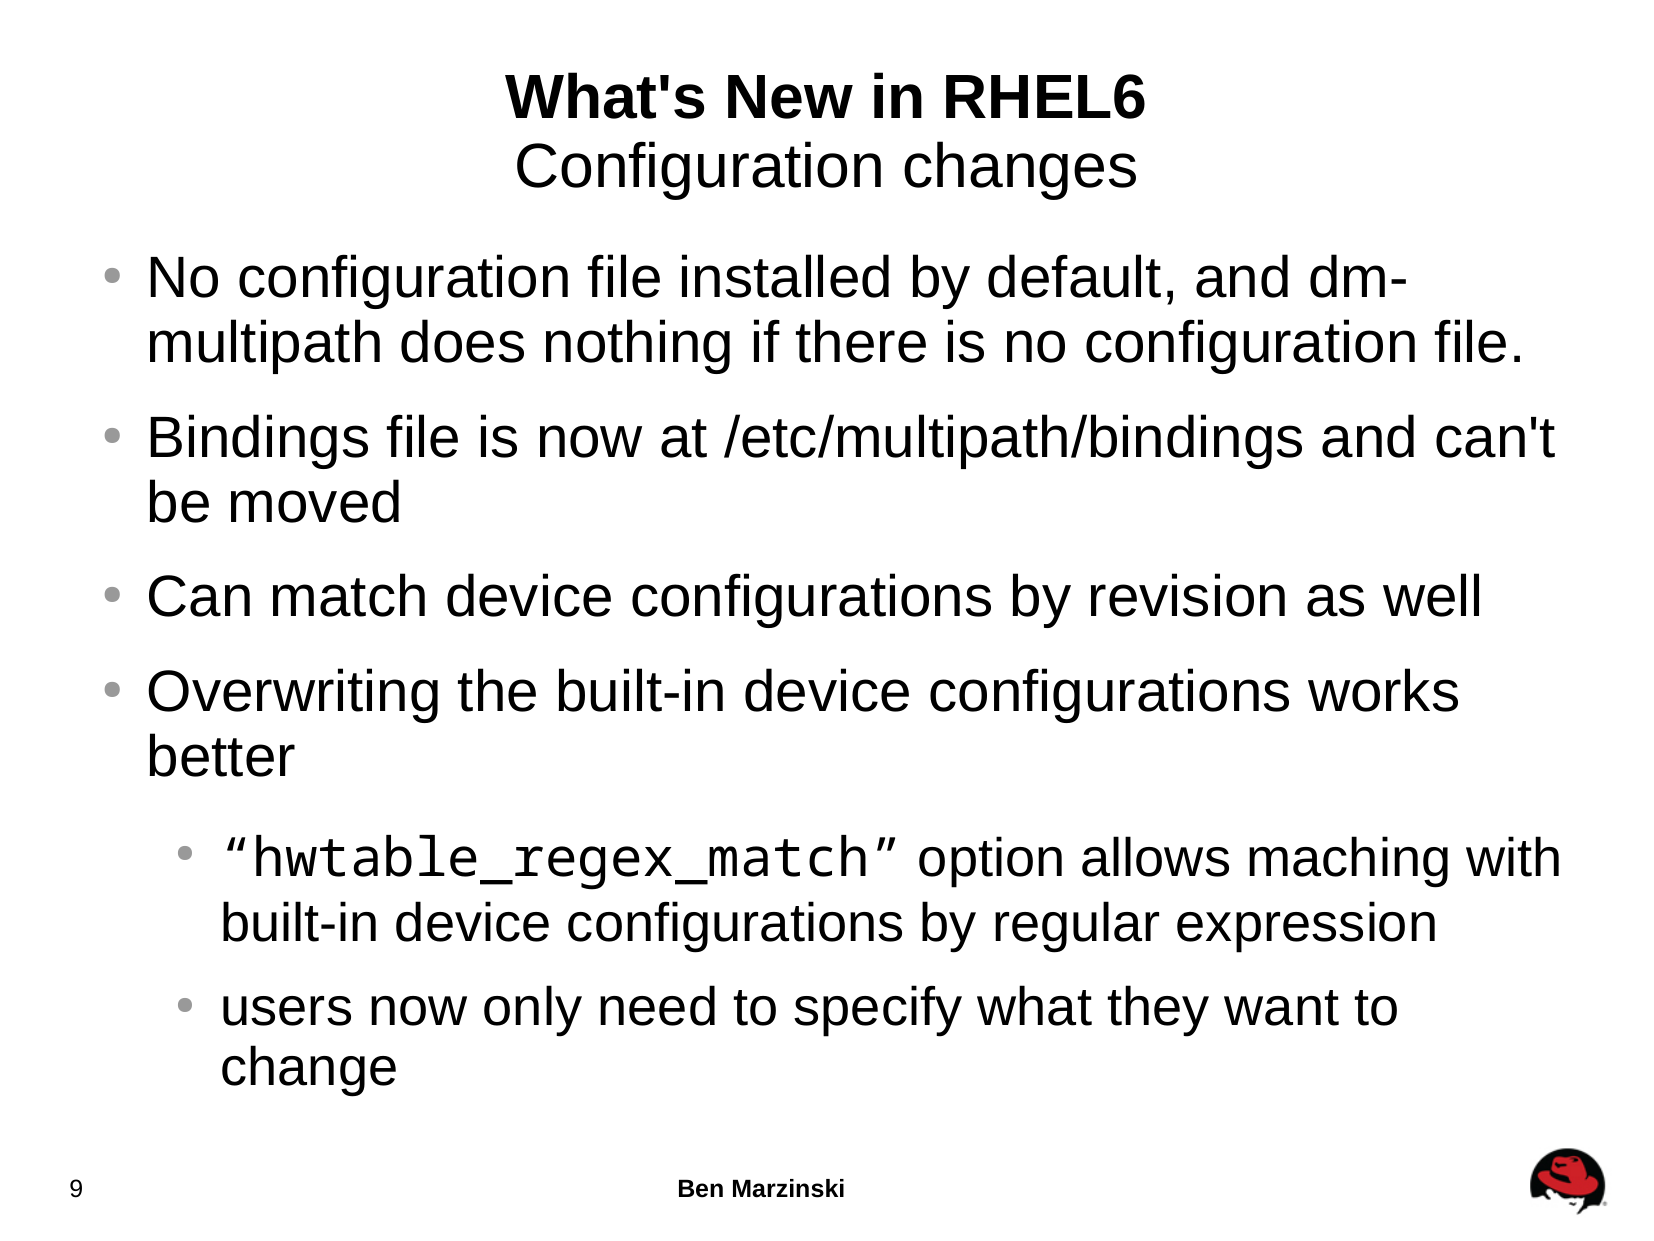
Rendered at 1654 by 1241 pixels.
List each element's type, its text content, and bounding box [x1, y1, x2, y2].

list No configuration file installed by default, and dm-multipath does nothing if there is no configuration file. Bindings file is now at /etc/multipath/bindings and can't be moved Can match device configurations by revision as well Overwriting the built-in device configurations works better “hwtable_regex_match” option allows maching with built-in device configurations by regular expression users now only need to specify what they want to change [86, 244, 1576, 1084]
title What's New in RHEL6 Configuration changes [82, 37, 1571, 226]
picture [1529, 1146, 1613, 1224]
